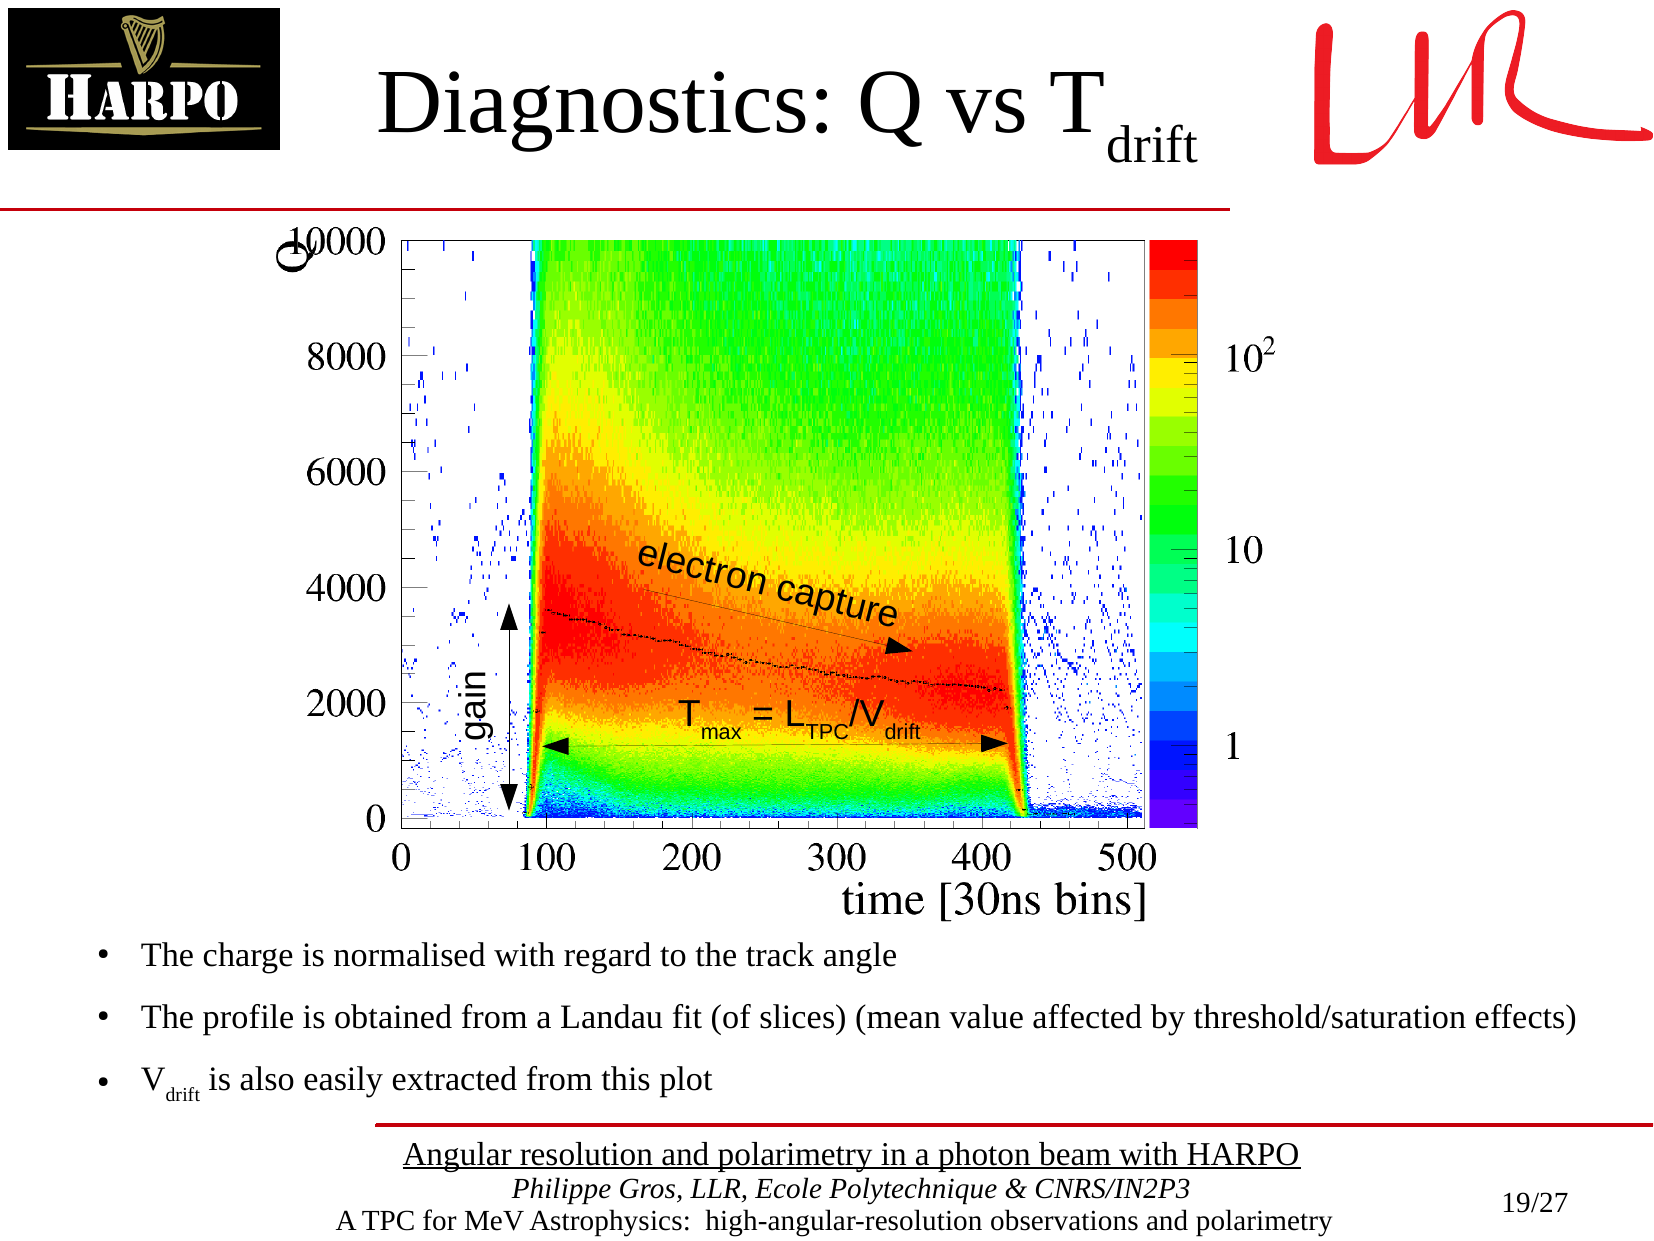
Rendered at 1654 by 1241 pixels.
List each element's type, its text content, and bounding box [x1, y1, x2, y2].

text_box gain [443, 655, 501, 757]
picture [244, 219, 1291, 935]
text_box Tmax = LTPC/Vdrift [663, 685, 987, 752]
picture [1314, 10, 1653, 165]
text_box electron capture [617, 519, 921, 648]
title Diagnostics: Q vs Tdrift [284, 14, 1290, 210]
list The charge is normalised with regard to the track angle The profile is obtained from a Landau fit (of slices) (mean value affected by threshold/saturation effects) Vdrift is also easily extracted from this plot [82, 935, 1609, 1134]
picture [8, 8, 280, 150]
